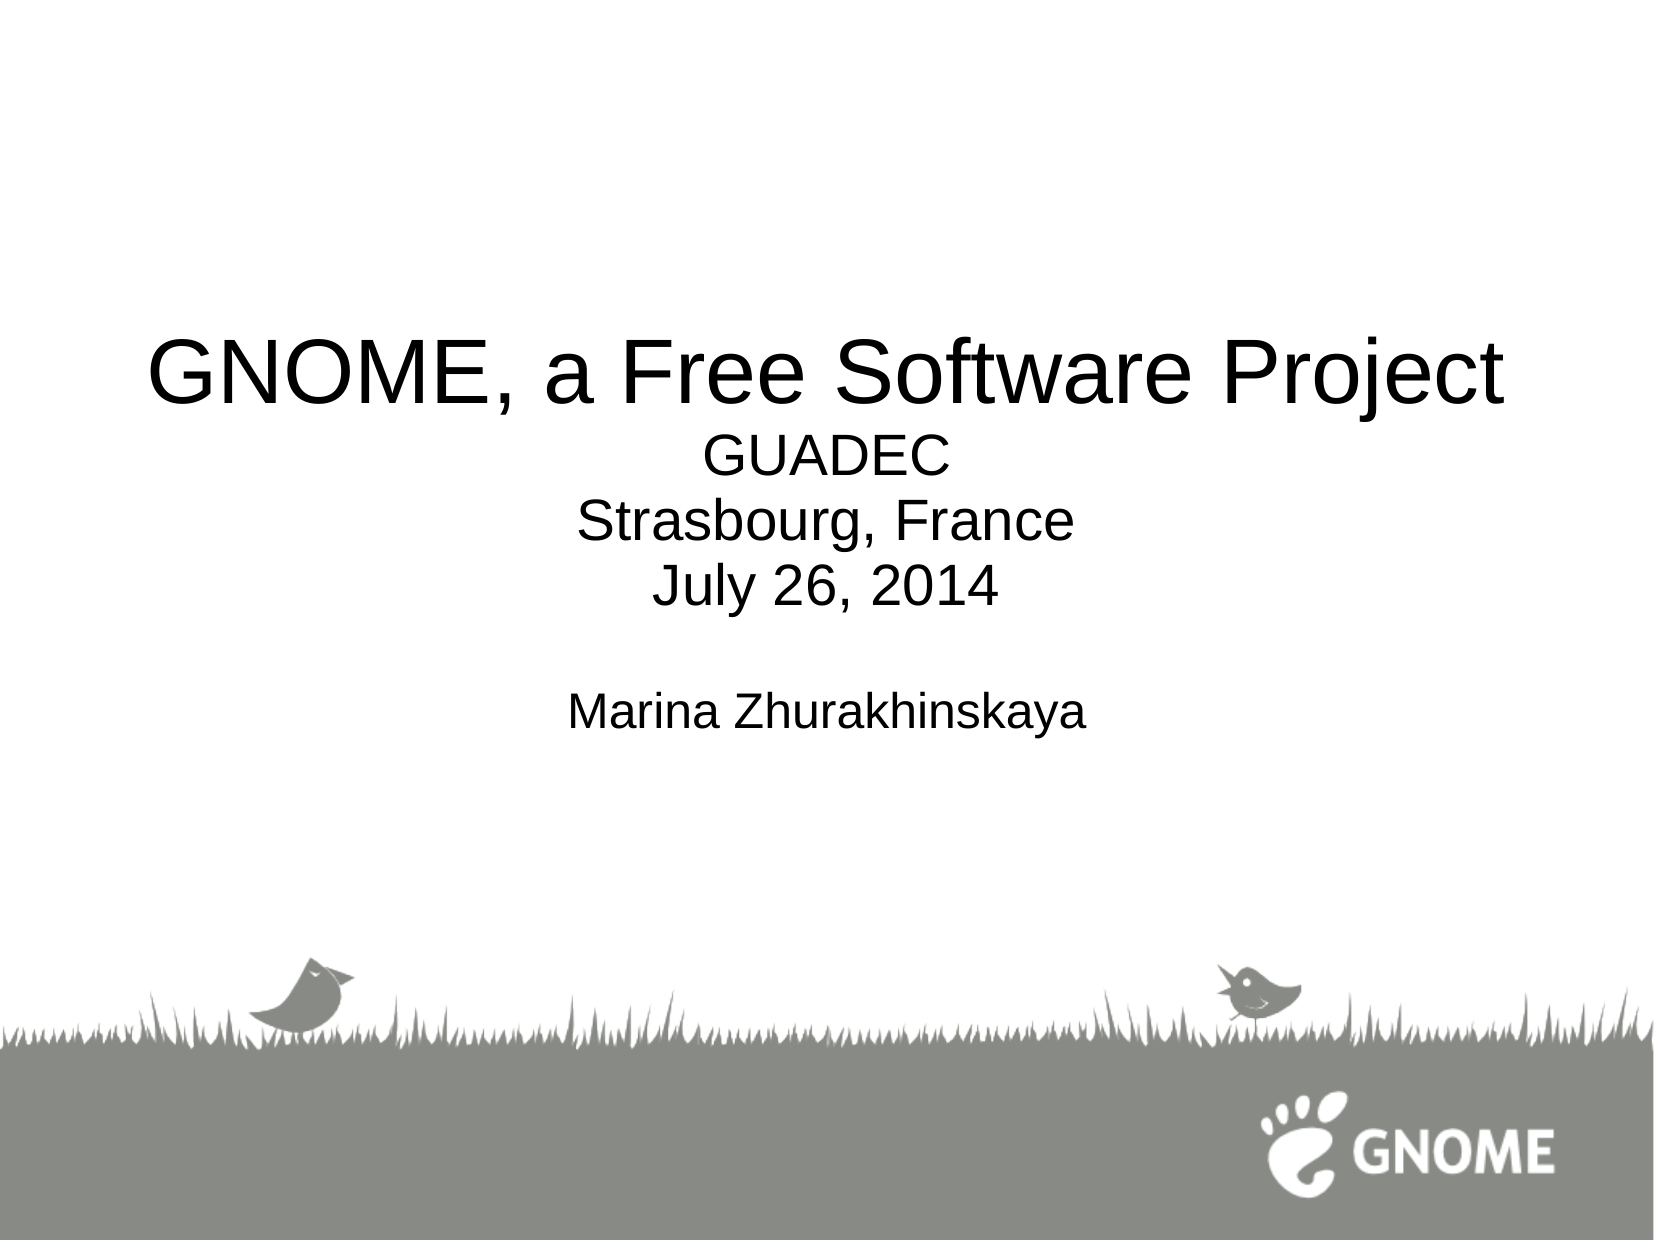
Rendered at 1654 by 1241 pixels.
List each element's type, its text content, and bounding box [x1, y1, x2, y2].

picture [0, 0, 1654, 1241]
subtitle GNOME, a Free Software Project GUADEC Strasbourg, France July 26, 2014 Marina Zhurakhinskaya [82, 49, 1571, 1010]
